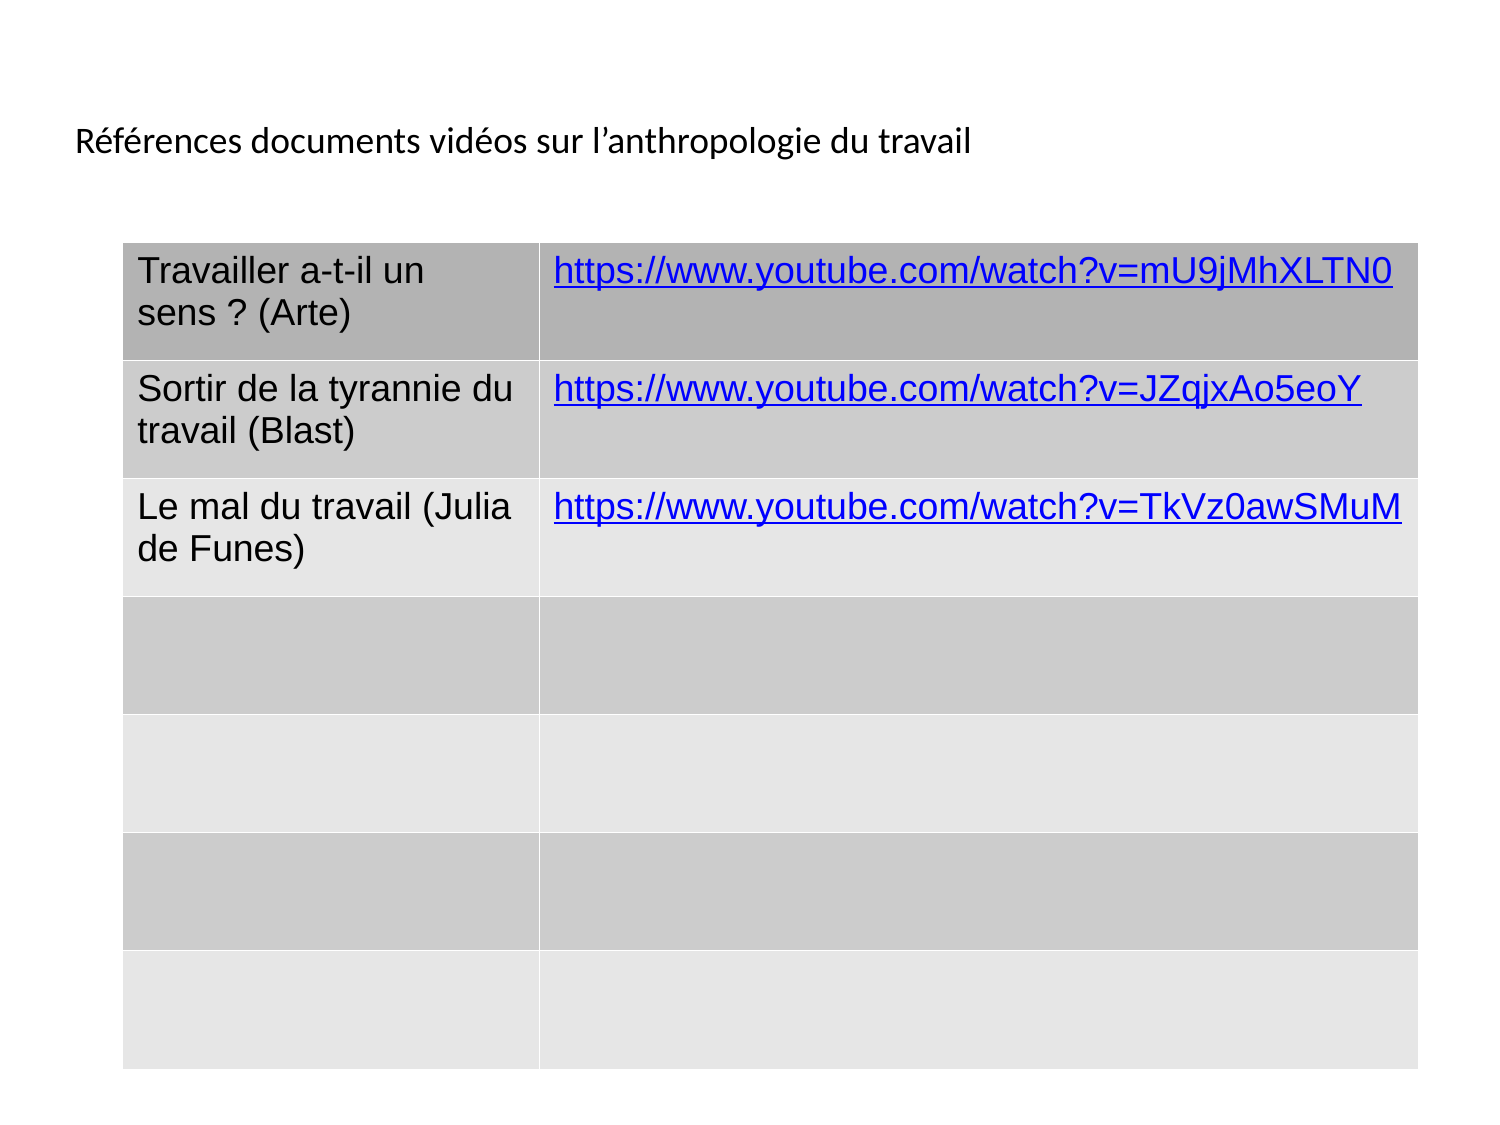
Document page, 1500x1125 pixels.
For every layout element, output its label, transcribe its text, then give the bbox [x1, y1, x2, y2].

table_cell [123, 597, 539, 714]
table_cell Le mal du travail (Julia de Funes) [123, 479, 539, 596]
title Références documents vidéos sur l’anthropologie du travail [75, 45, 1425, 233]
table_cell [123, 833, 539, 950]
table_cell [540, 833, 1418, 950]
table_cell [540, 951, 1418, 1069]
table_cell https://www.youtube.com/watch?v=JZqjxAo5eoY [540, 361, 1418, 478]
table_cell [540, 597, 1418, 714]
table_cell [123, 951, 539, 1069]
table_cell https://www.youtube.com/watch?v=TkVz0awSMuM [540, 479, 1418, 596]
table_cell Sortir de la tyrannie du travail (Blast) [123, 361, 539, 478]
table_cell [123, 715, 539, 832]
table_header Travailler a-t-il un sens ? (Arte) [123, 243, 539, 360]
table_header https://www.youtube.com/watch?v=mU9jMhXLTN0 [540, 243, 1418, 360]
table_cell [540, 715, 1418, 832]
